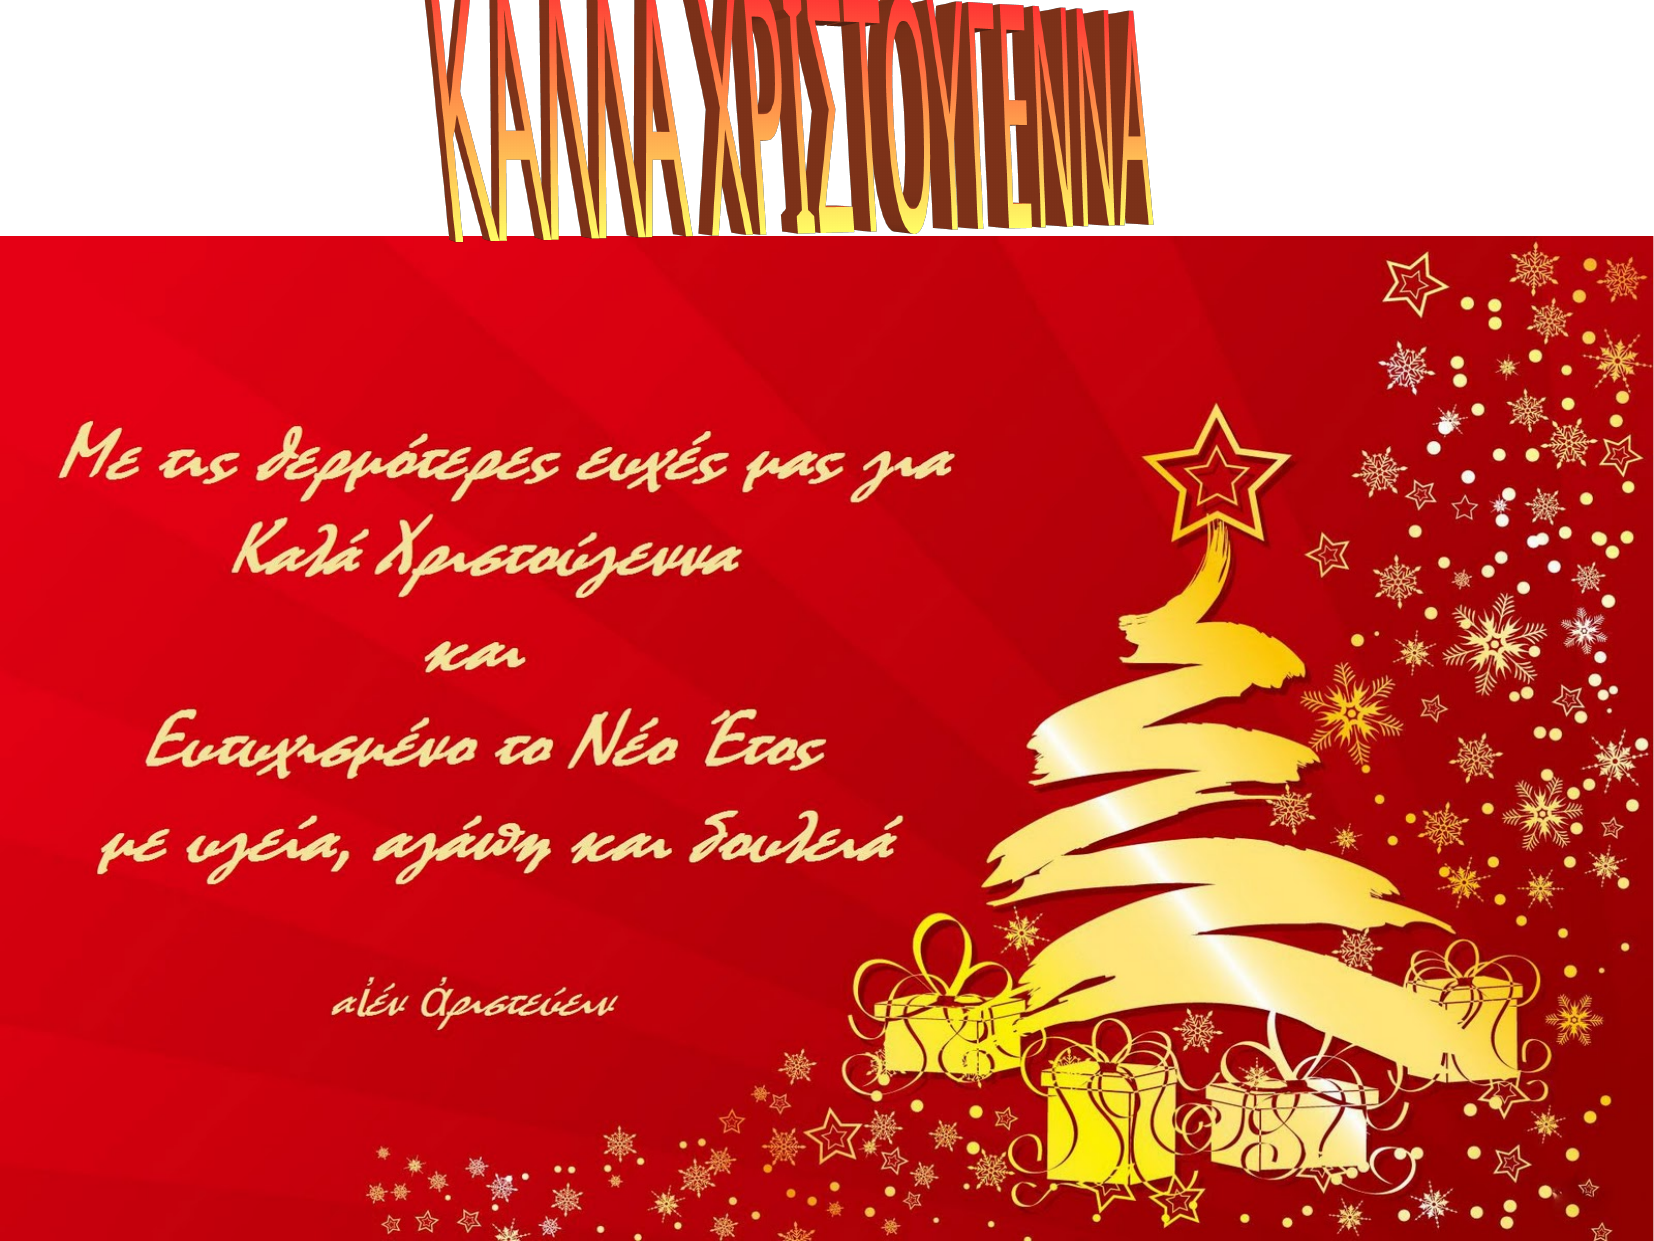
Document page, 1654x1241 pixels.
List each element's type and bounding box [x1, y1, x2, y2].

picture [0, 236, 1654, 1241]
